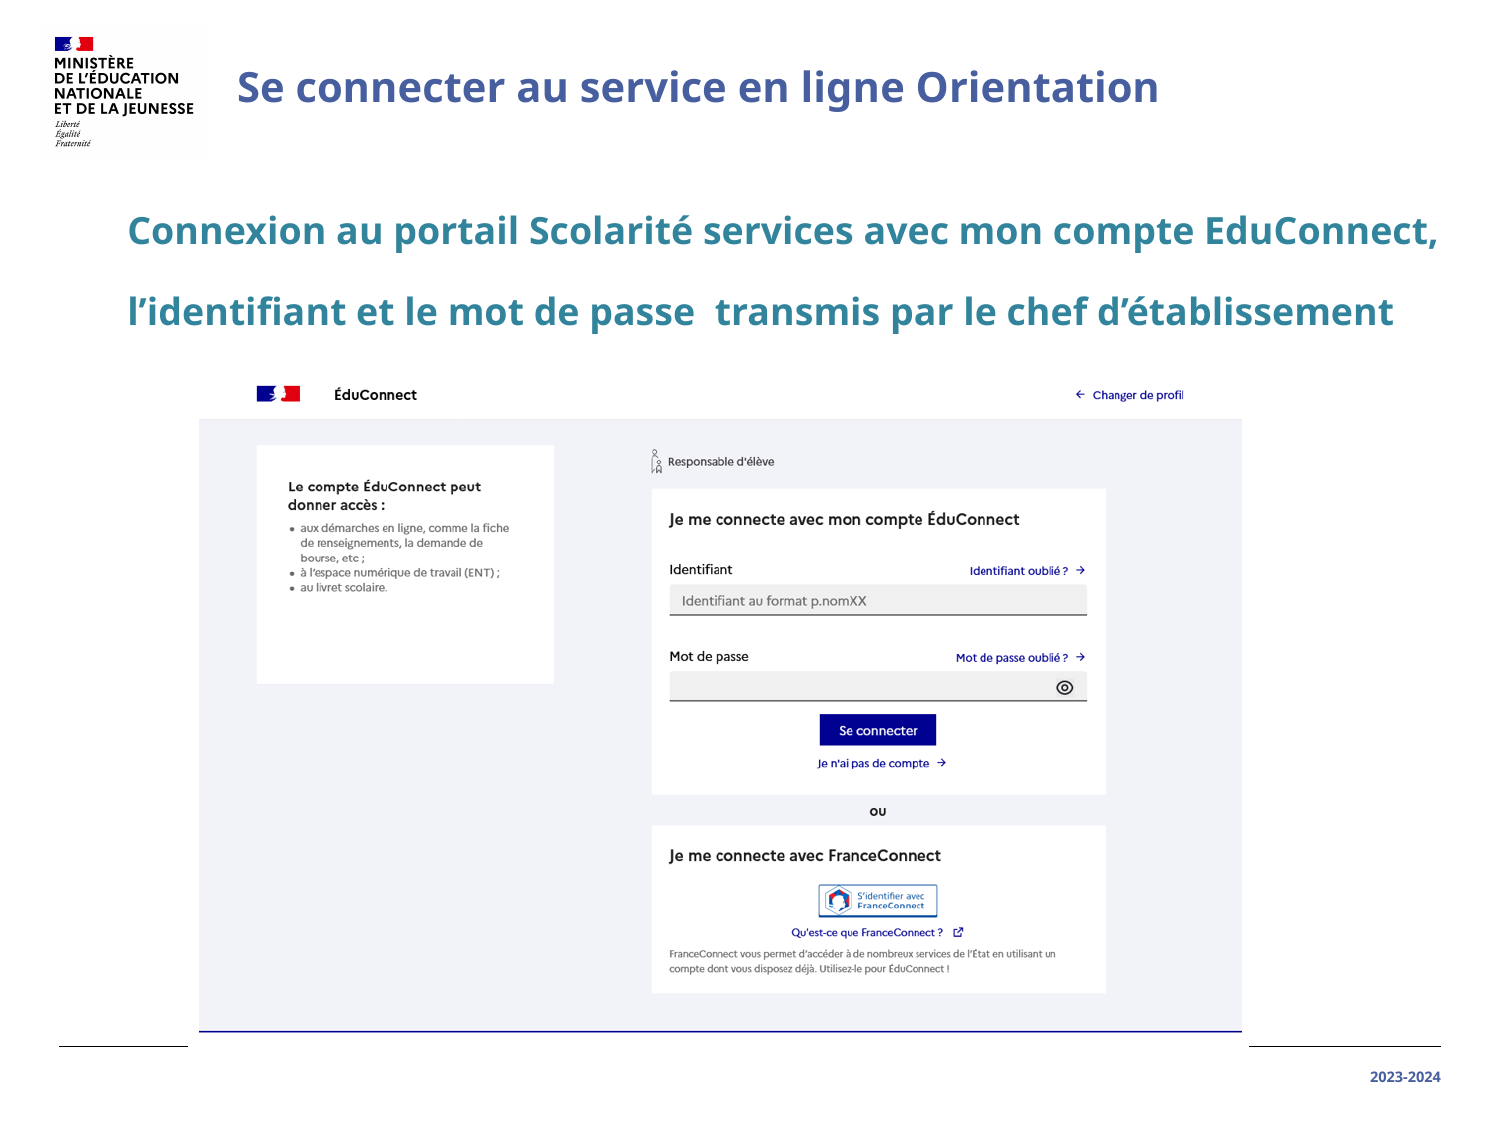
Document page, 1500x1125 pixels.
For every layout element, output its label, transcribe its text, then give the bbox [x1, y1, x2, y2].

text_box Se connecter au service en ligne Orientation [218, 0, 1388, 126]
slide_number 2023-2024 [1249, 1046, 1441, 1125]
picture [41, 23, 207, 160]
title Connexion au portail Scolarité services avec mon compte EduConnect, l’identifiant et le mot de passe transmis par le chef d’établissement [127, 196, 1500, 409]
picture [188, 349, 1249, 1047]
